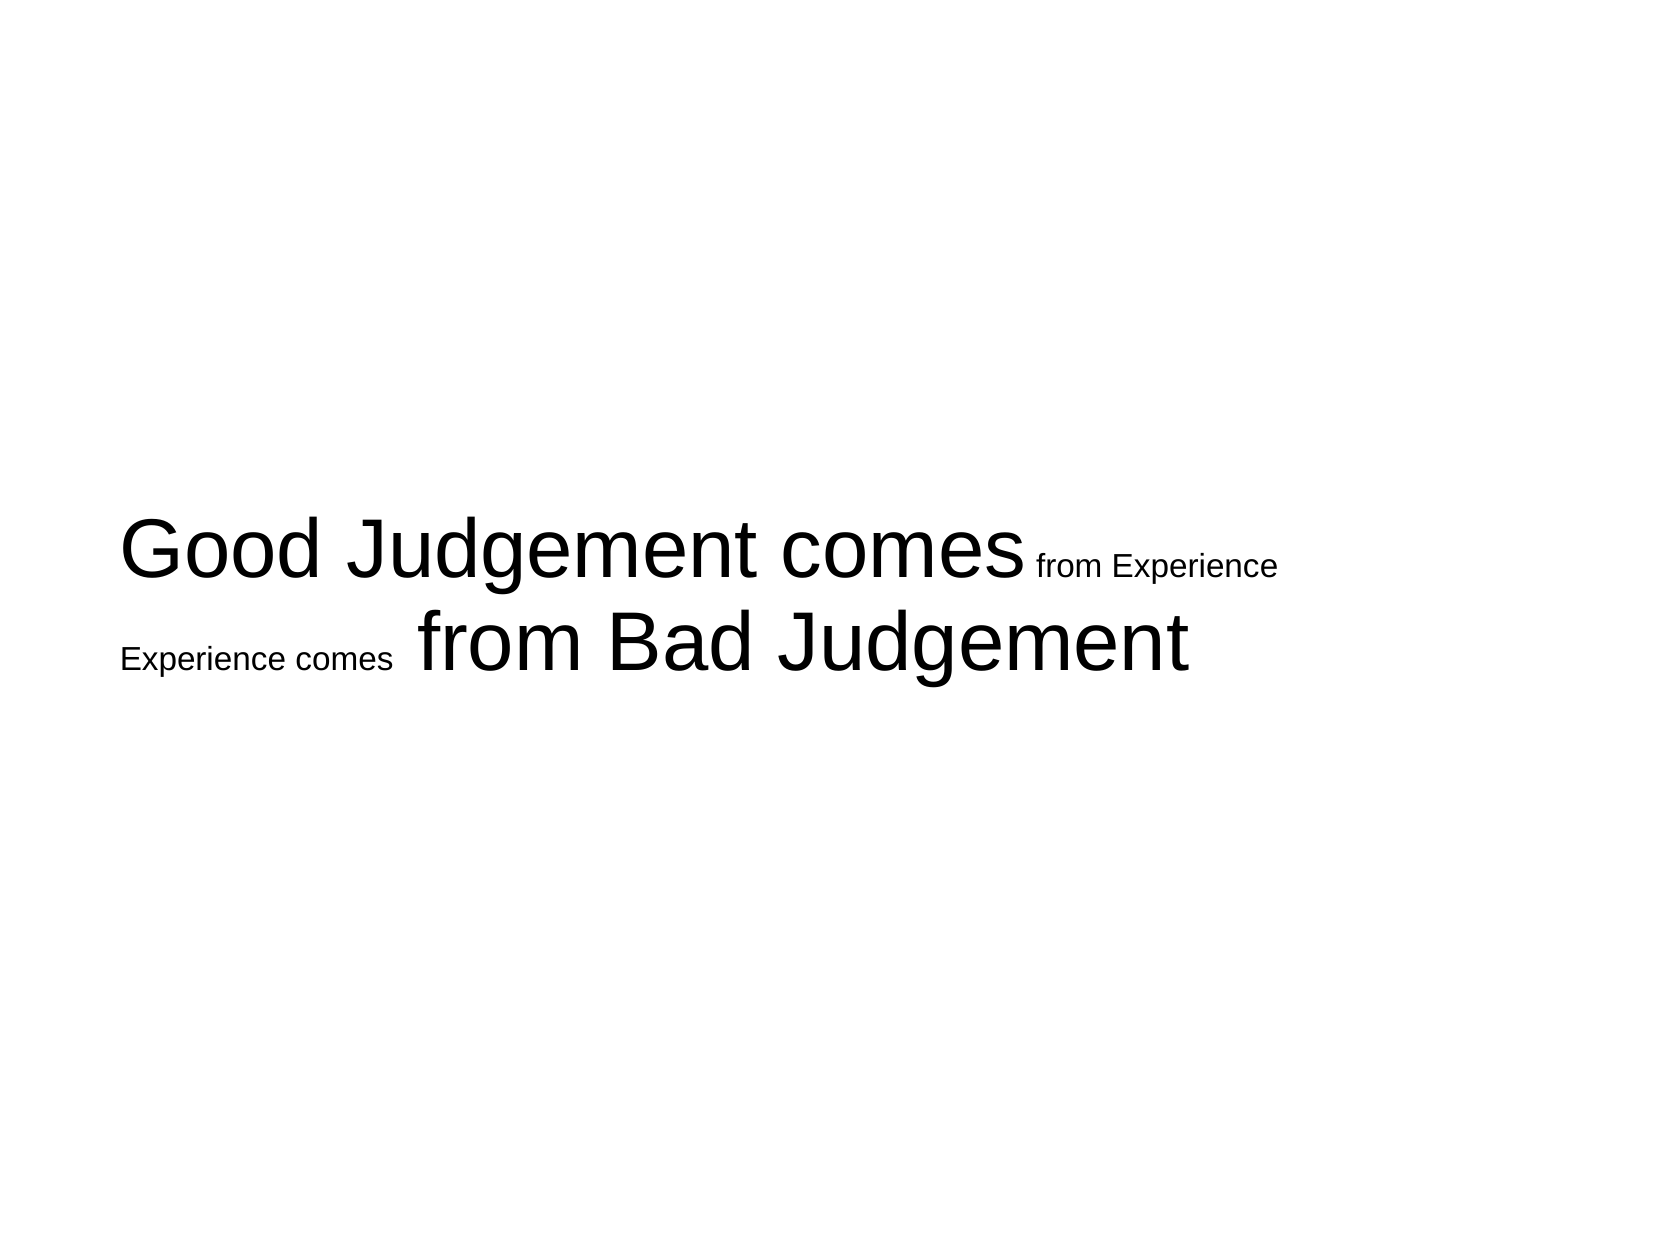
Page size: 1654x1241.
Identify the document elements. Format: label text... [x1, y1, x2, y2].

text_box Good Judgement comes from Experience Experience comes from Bad Judgement [105, 495, 1576, 697]
